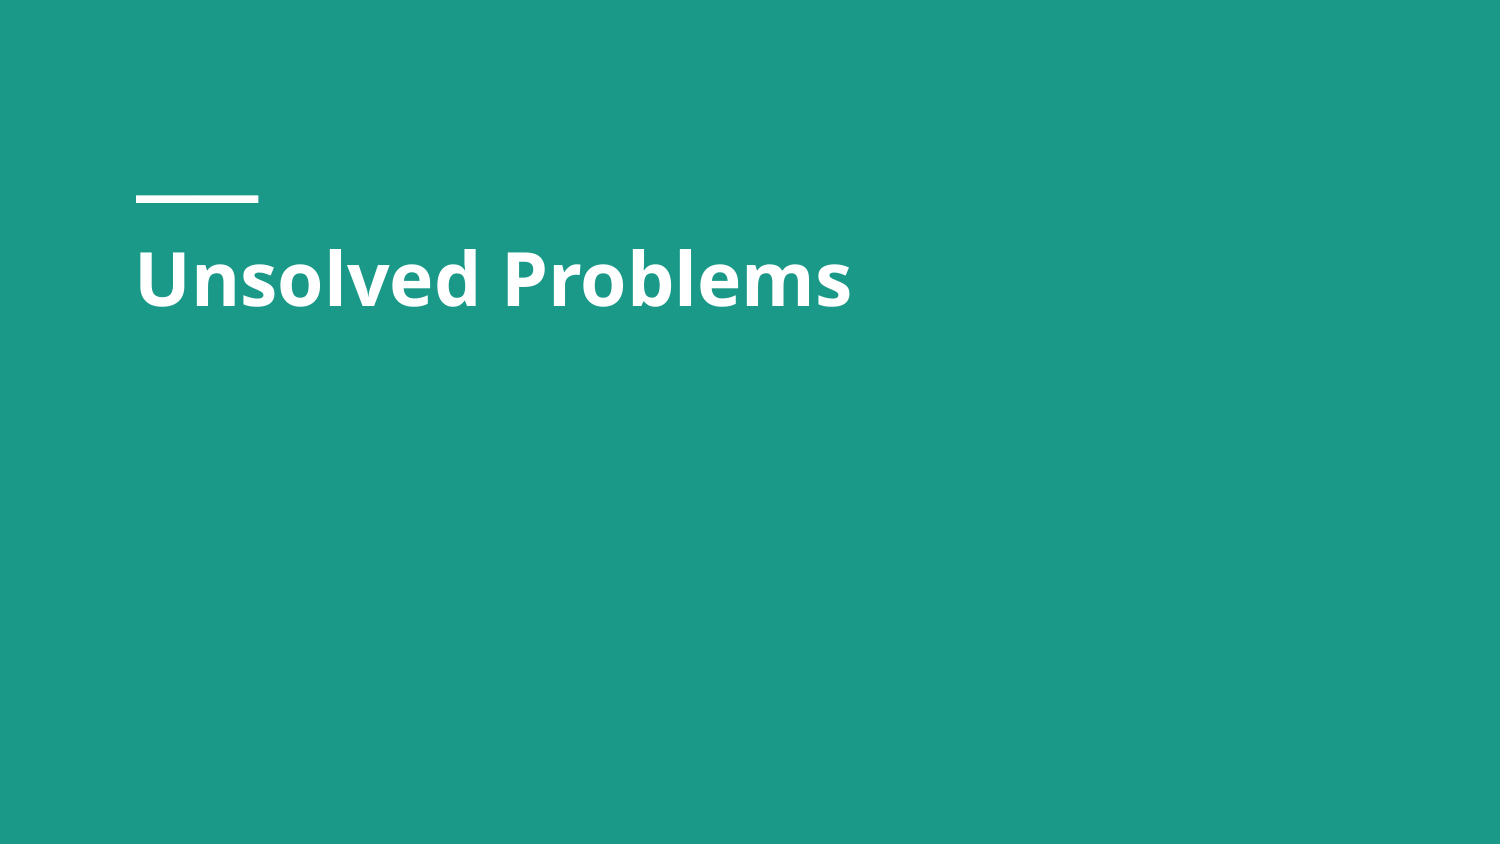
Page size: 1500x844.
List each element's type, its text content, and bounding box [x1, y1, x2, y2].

title Unsolved Problems [119, 216, 1381, 466]
